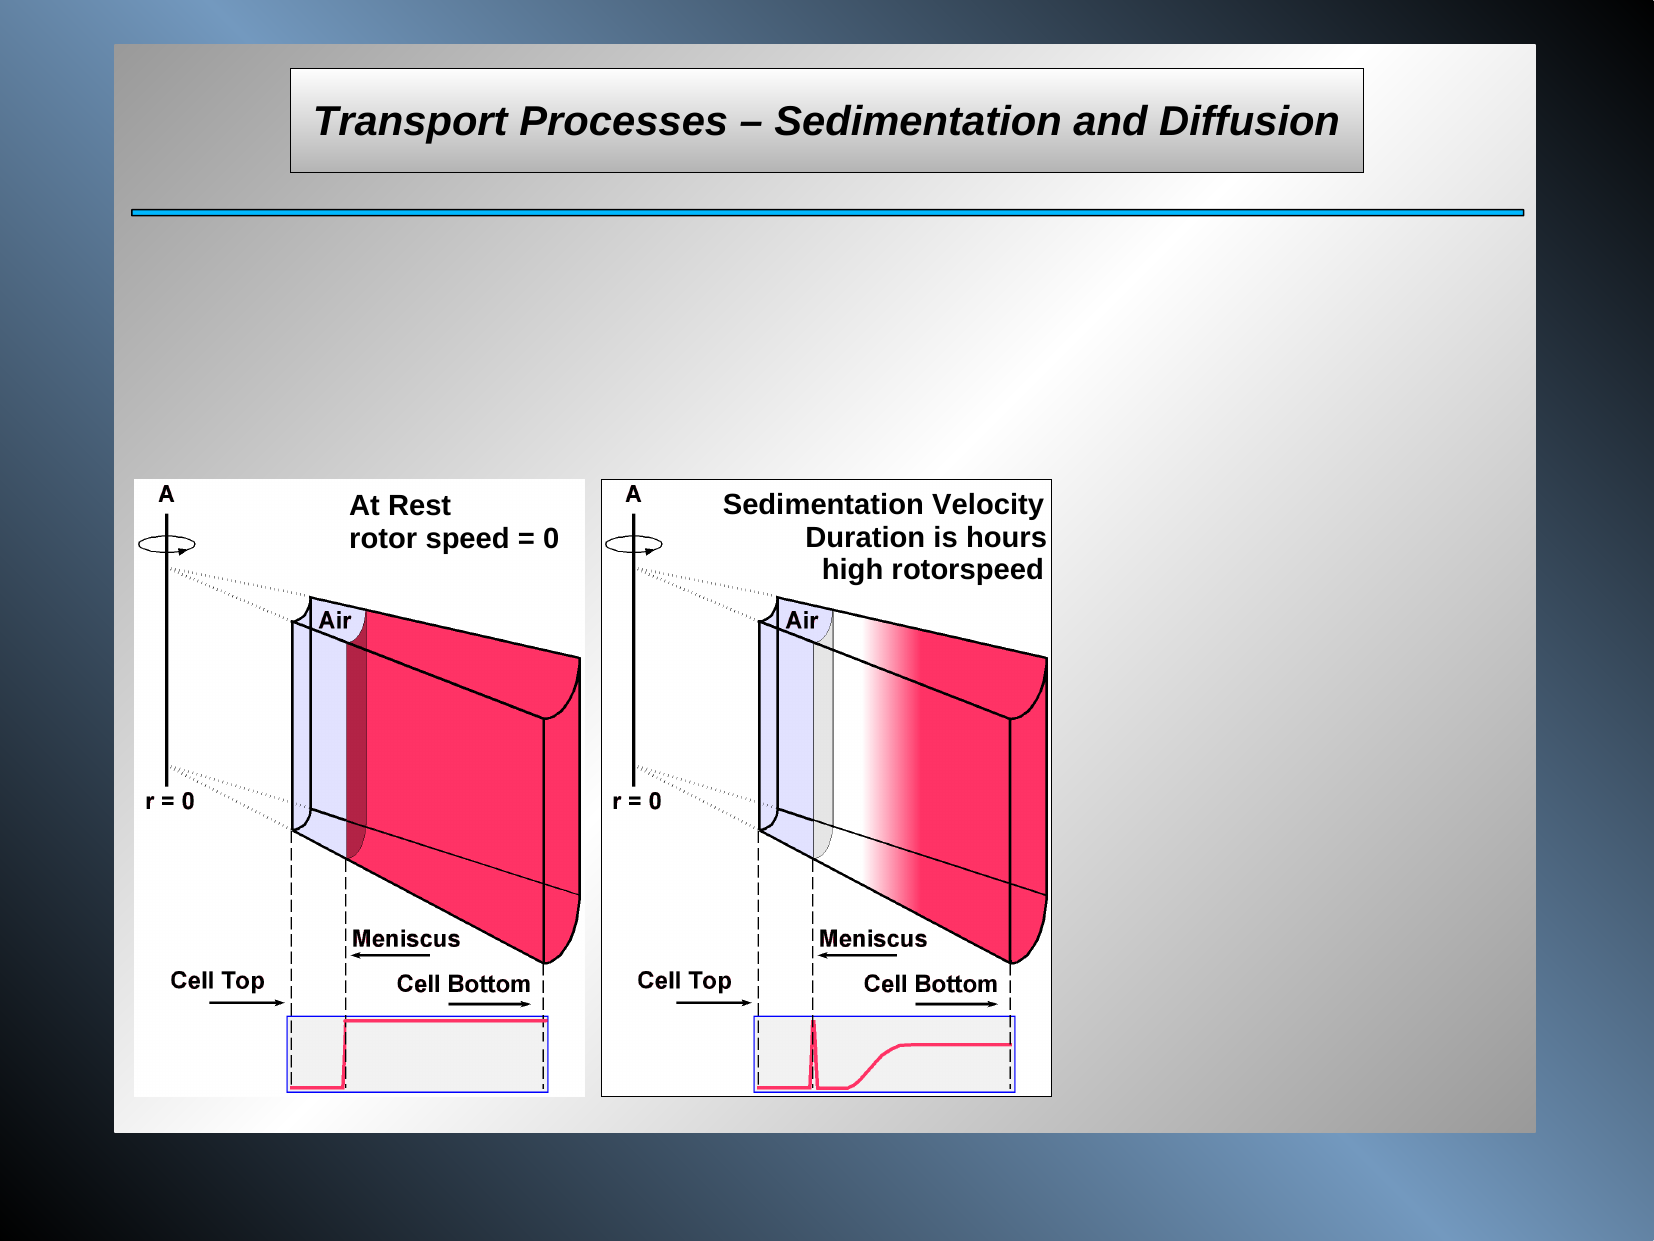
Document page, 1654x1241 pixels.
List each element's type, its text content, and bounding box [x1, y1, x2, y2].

picture [134, 479, 585, 1097]
text_box [131, 209, 1524, 216]
picture [601, 479, 1052, 1097]
text_box At Rest rotor speed = 0 [349, 489, 568, 597]
text_box Transport Processes – Sedimentation and Diffusion [290, 68, 1364, 173]
text_box Sedimentation Velocity Duration is hours high rotorspeed [722, 487, 1048, 596]
